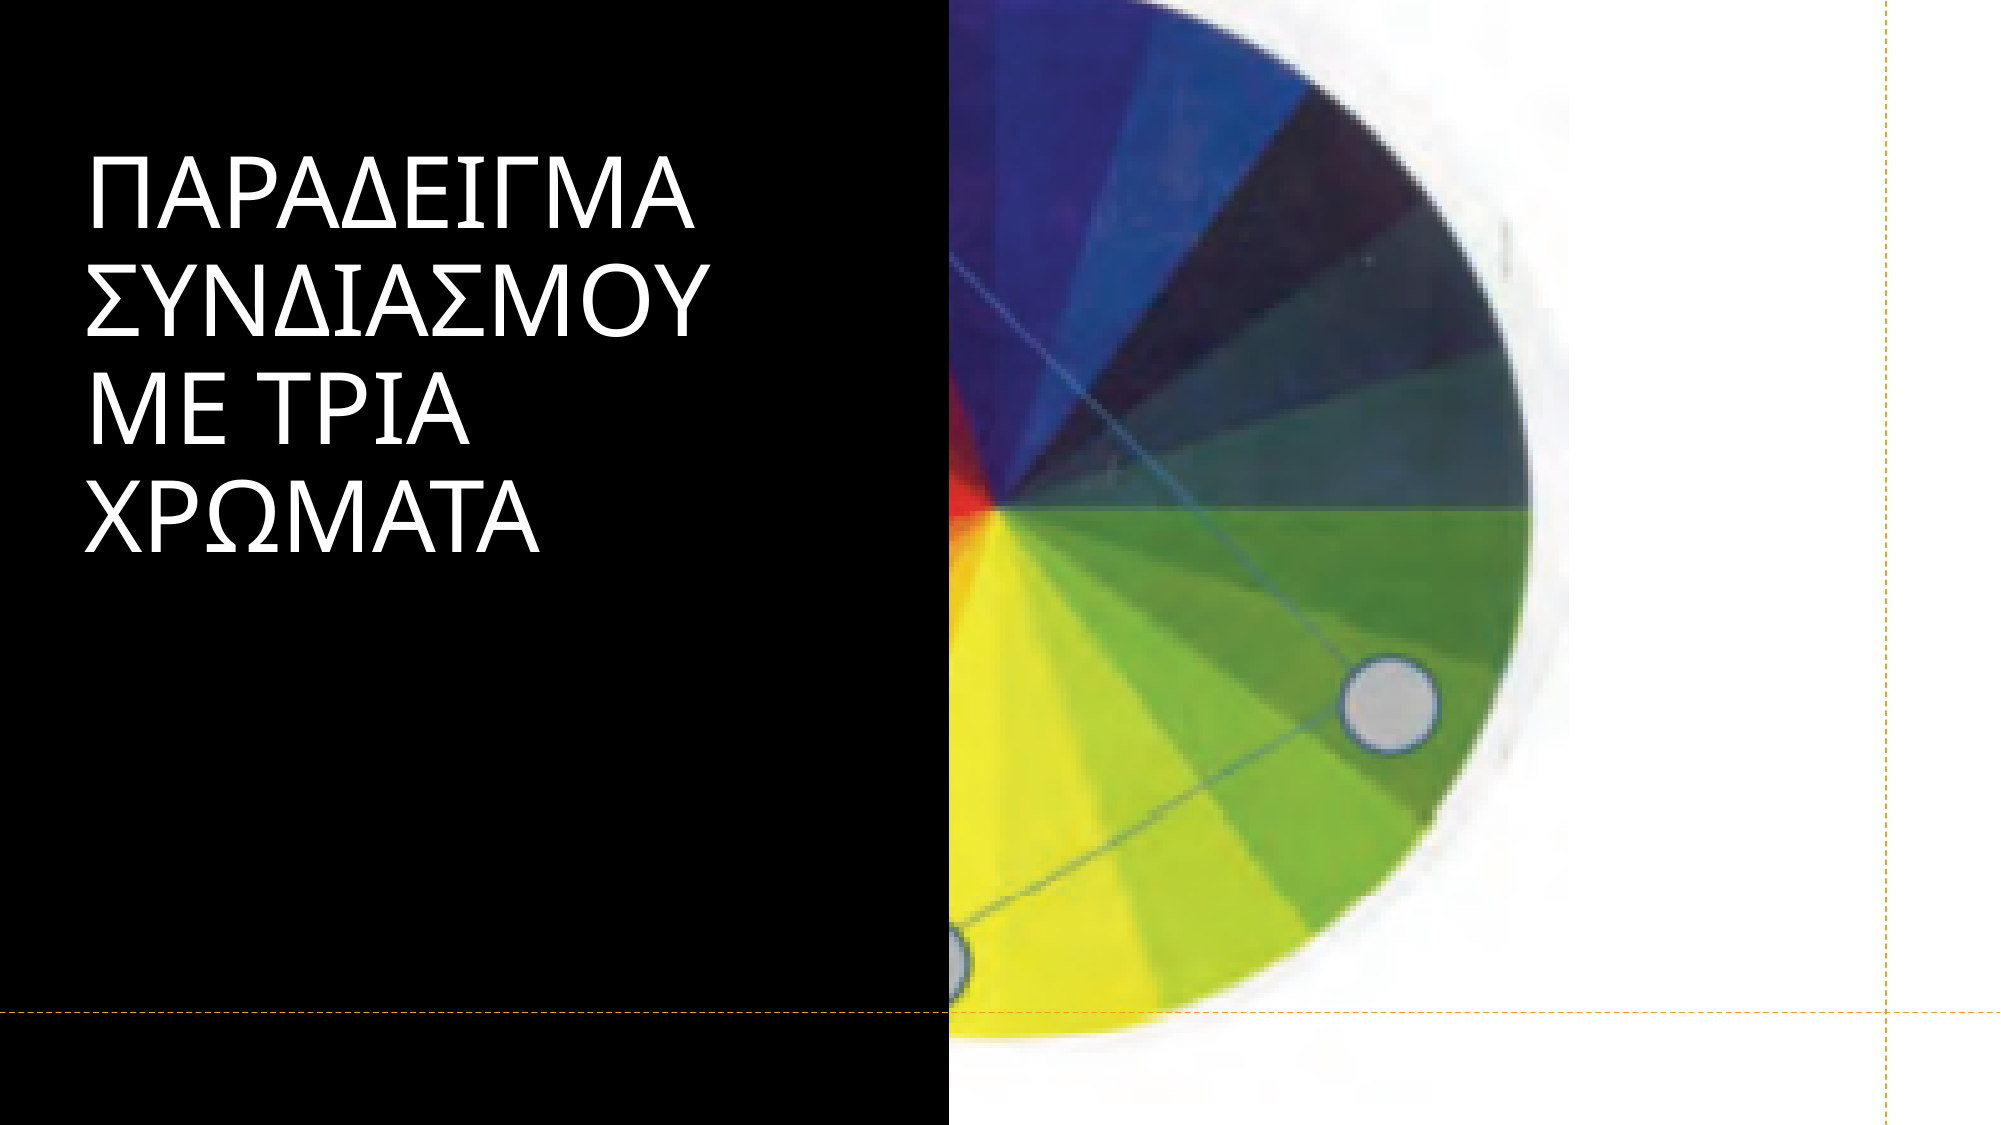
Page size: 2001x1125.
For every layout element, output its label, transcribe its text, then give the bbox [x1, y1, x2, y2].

title ΠΑΡΑΔΕΙΓΜΑ ΣΥΝΔΙΑΣΜΟΥ ΜΕ ΤΡΙΑ ΧΡΩΜΑΤΑ [69, 94, 799, 582]
picture [949, 0, 2000, 1125]
text_box [0, 0, 949, 1125]
